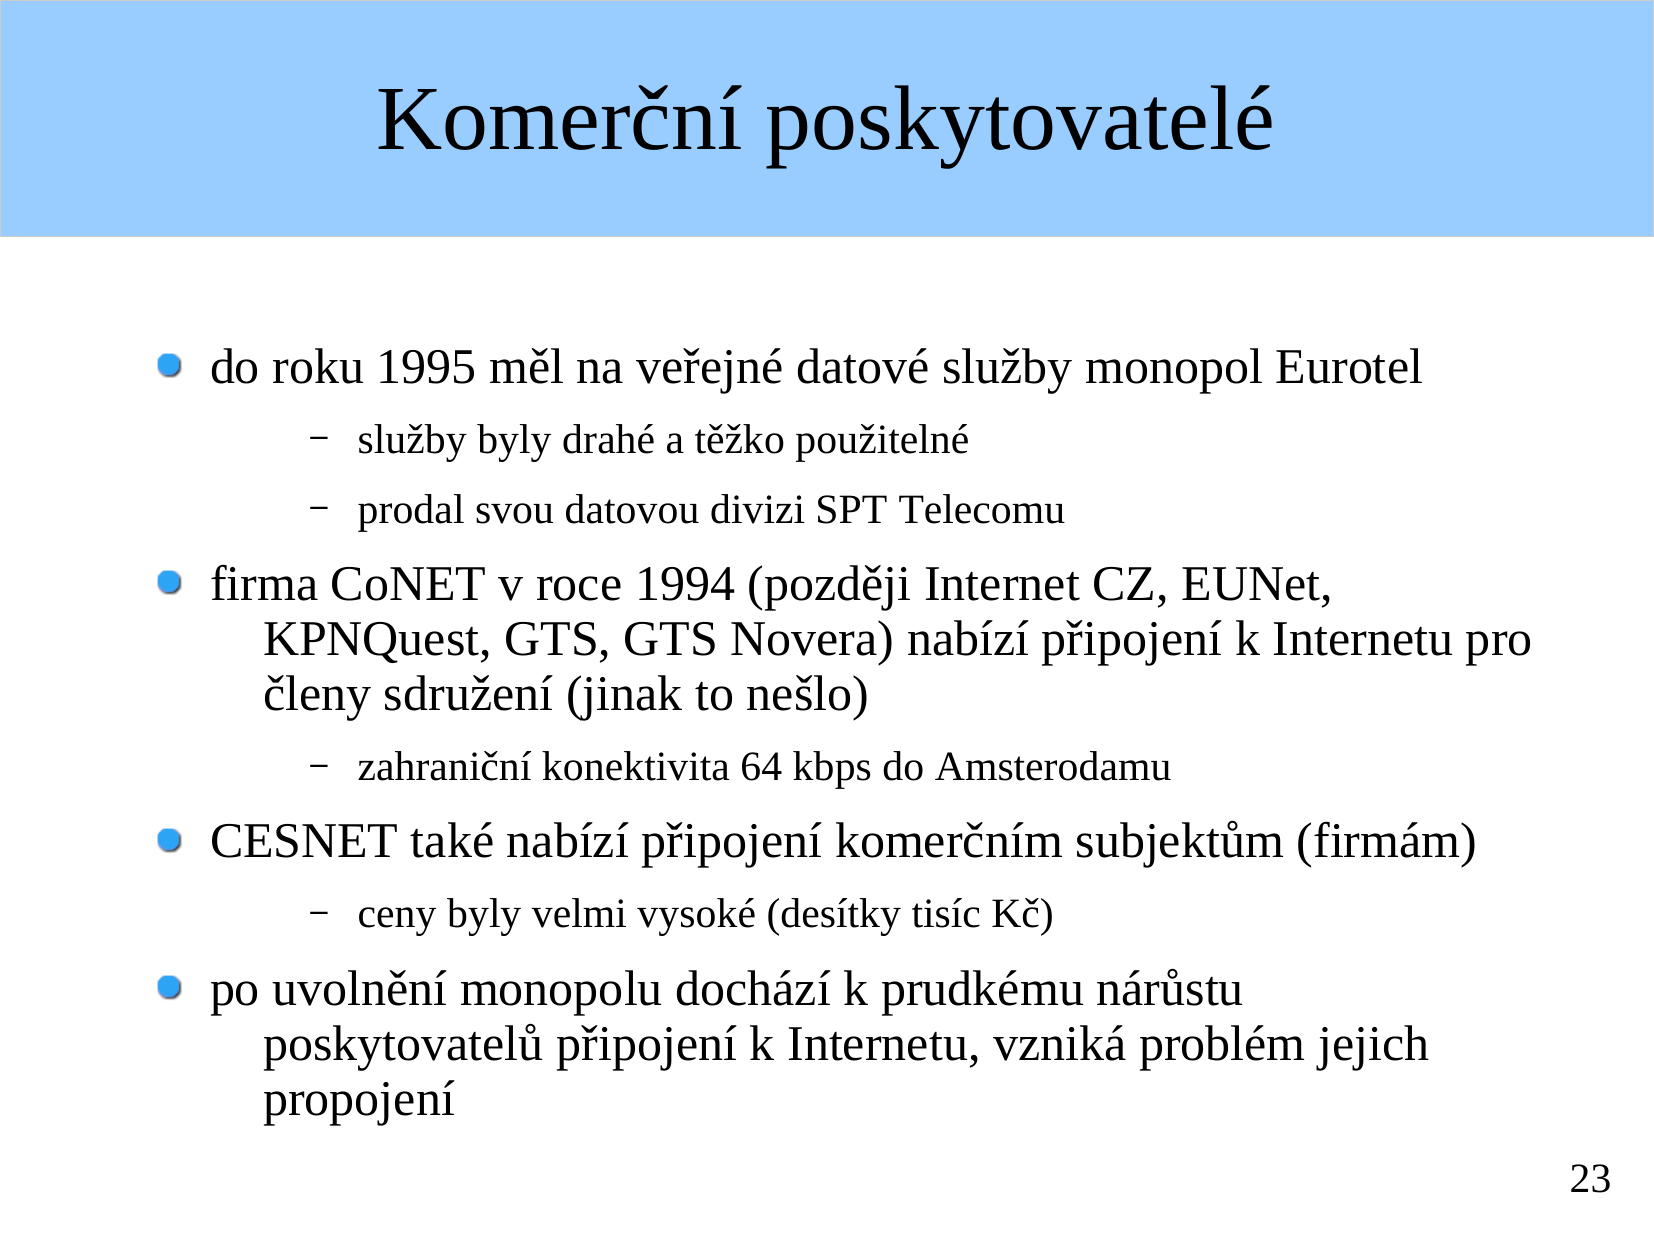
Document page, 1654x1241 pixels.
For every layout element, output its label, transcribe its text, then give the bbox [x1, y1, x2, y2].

list do roku 1995 měl na veřejné datové služby monopol Eurotel služby byly drahé a těžko použitelné prodal svou datovou divizi SPT Telecomu firma CoNET v roce 1994 (později Internet CZ, EUNet, KPNQuest, GTS, GTS Novera) nabízí připojení k Internetu pro členy sdružení (jinak to nešlo) zahraniční konektivita 64 kbps do Amsterodamu CESNET také nabízí připojení komerčním subjektům (firmám) ceny byly velmi vysoké (desítky tisíc Kč) po uvolnění monopolu dochází k prudkému nárůstu poskytovatelů připojení k Internetu, vzniká problém jejich propojení [121, 338, 1534, 1217]
title Komerční poskytovatelé [0, 0, 1654, 237]
